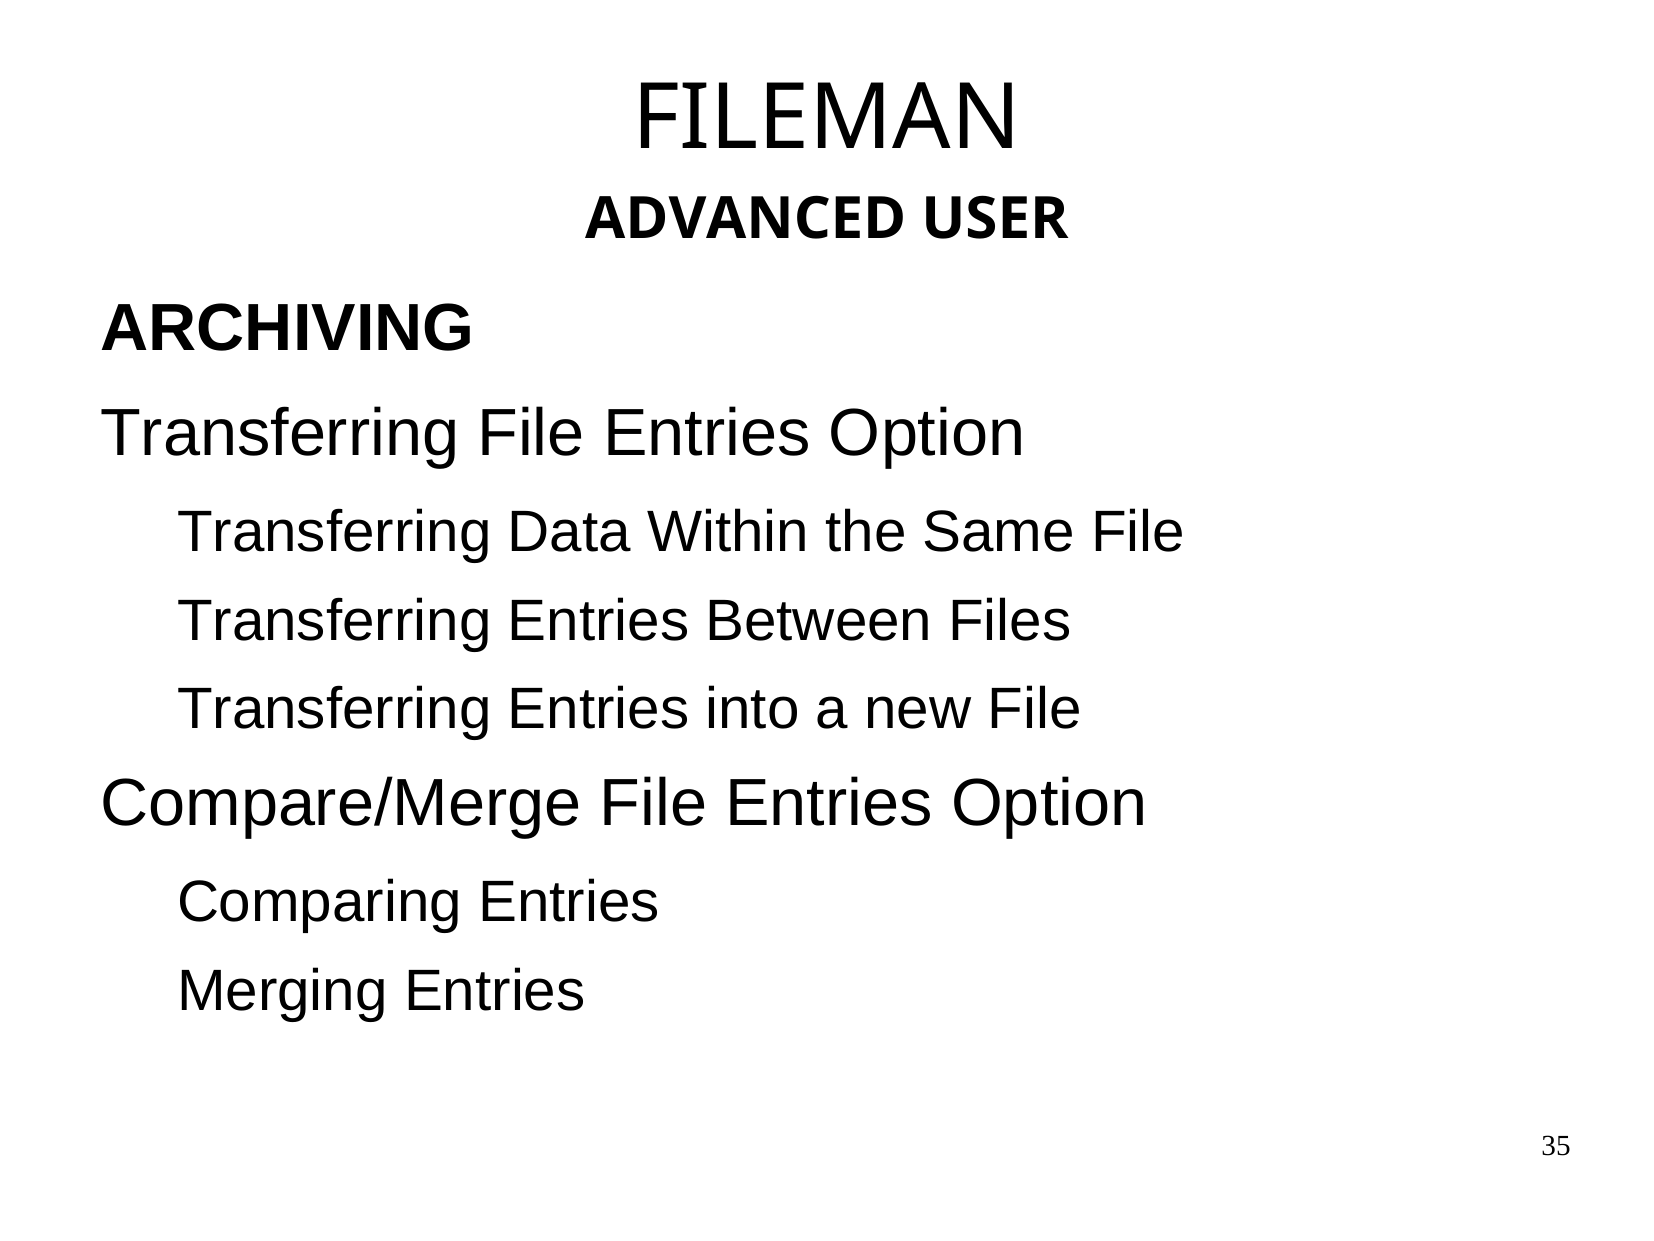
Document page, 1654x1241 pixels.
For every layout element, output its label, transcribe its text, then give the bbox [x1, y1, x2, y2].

list ARCHIVING Transferring File Entries Option Transferring Data Within the Same File Transferring Entries Between Files Transferring Entries into a new File Compare/Merge File Entries Option Comparing Entries Merging Entries [82, 290, 1571, 1110]
title FILEMAN ADVANCED USER [82, 47, 1571, 259]
